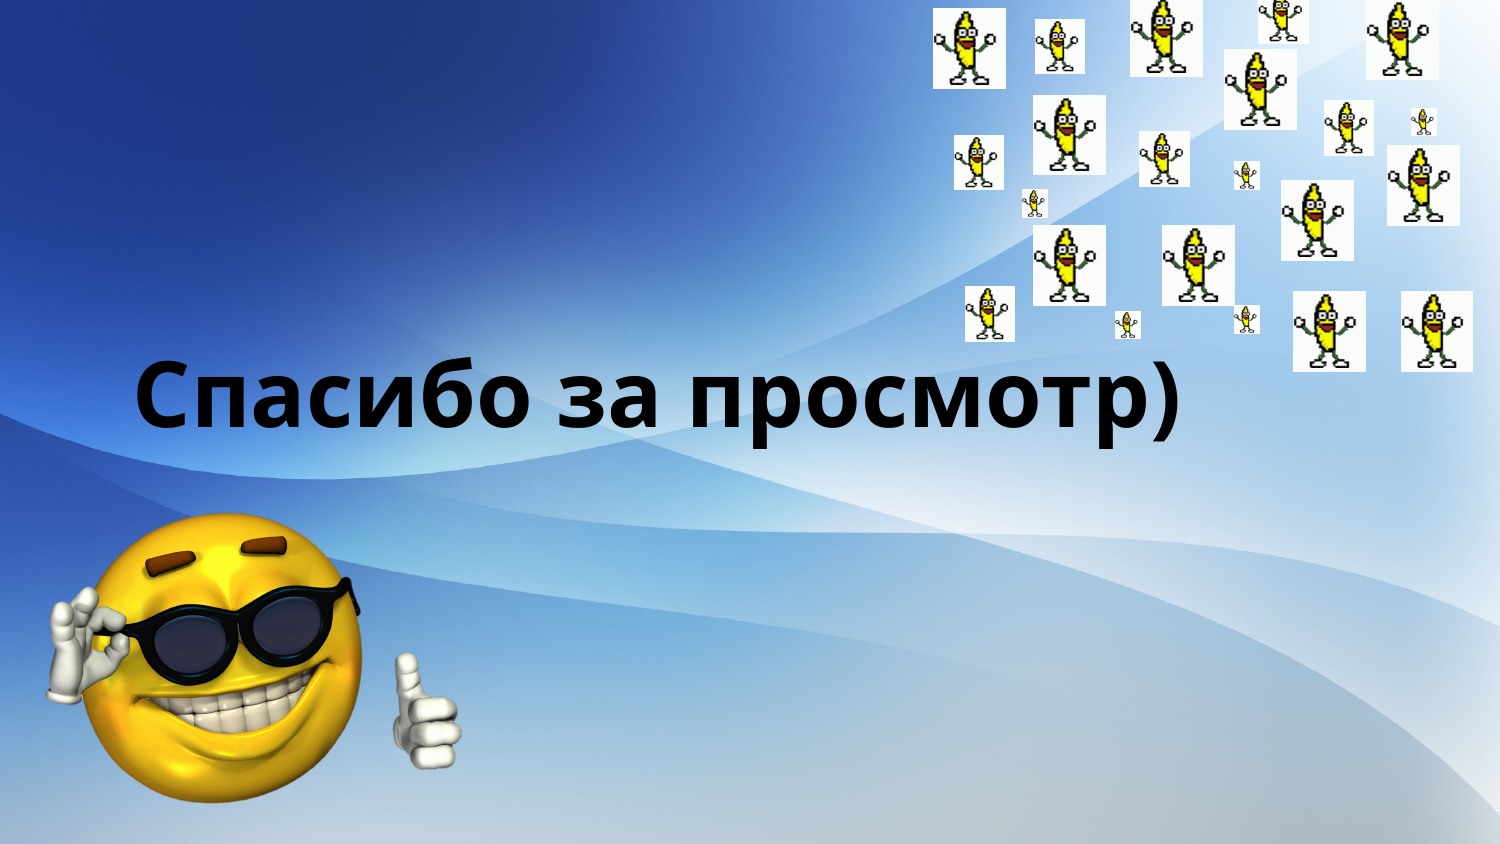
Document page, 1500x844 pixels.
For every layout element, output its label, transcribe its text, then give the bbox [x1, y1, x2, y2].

picture [0, 0, 1500, 844]
list Спасибо за просмотр) [117, 327, 1468, 844]
